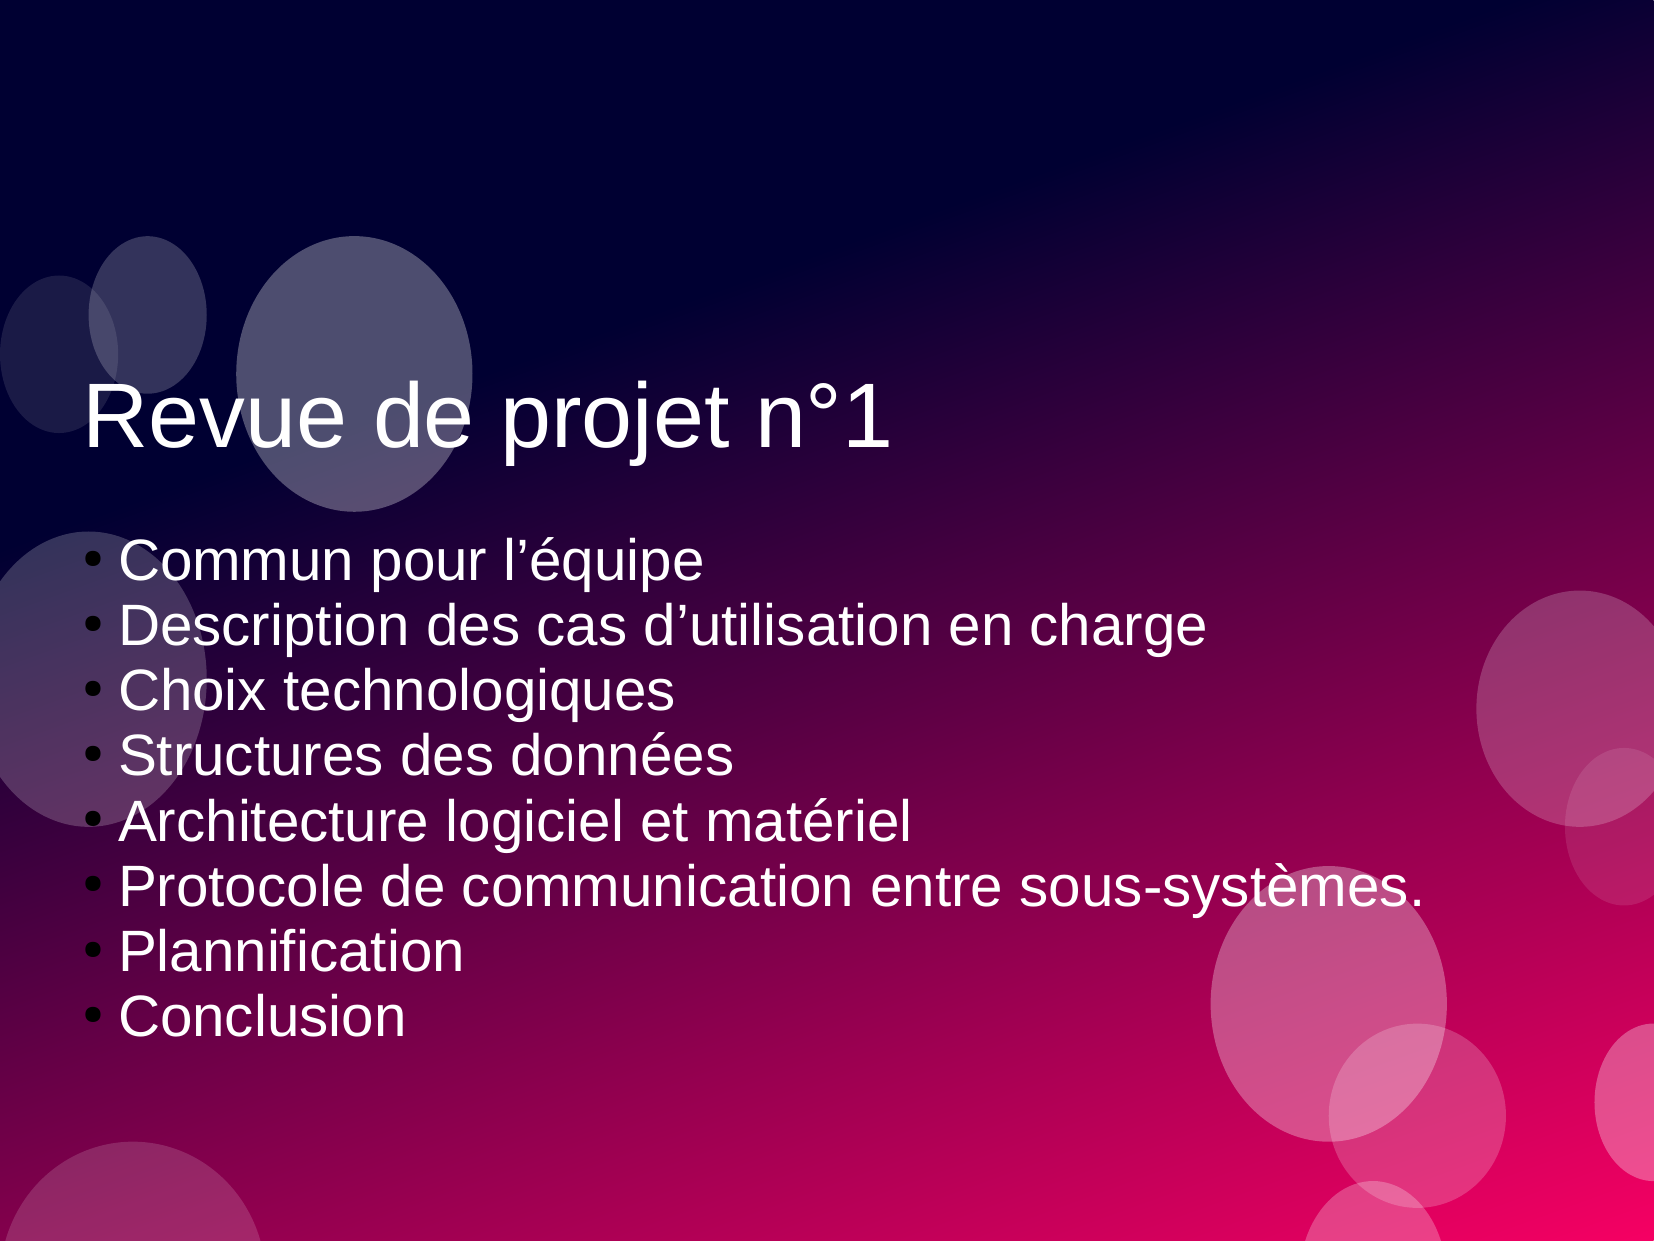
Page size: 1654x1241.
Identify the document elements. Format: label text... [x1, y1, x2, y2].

title Revue de projet n°1 [82, 312, 1571, 520]
subtitle Commun pour l’équipe Description des cas d’utilisation en charge Choix technologiques Structures des données Architecture logiciel et matériel Protocole de communication entre sous-systèmes. Plannification Conclusion [82, 528, 1571, 1049]
